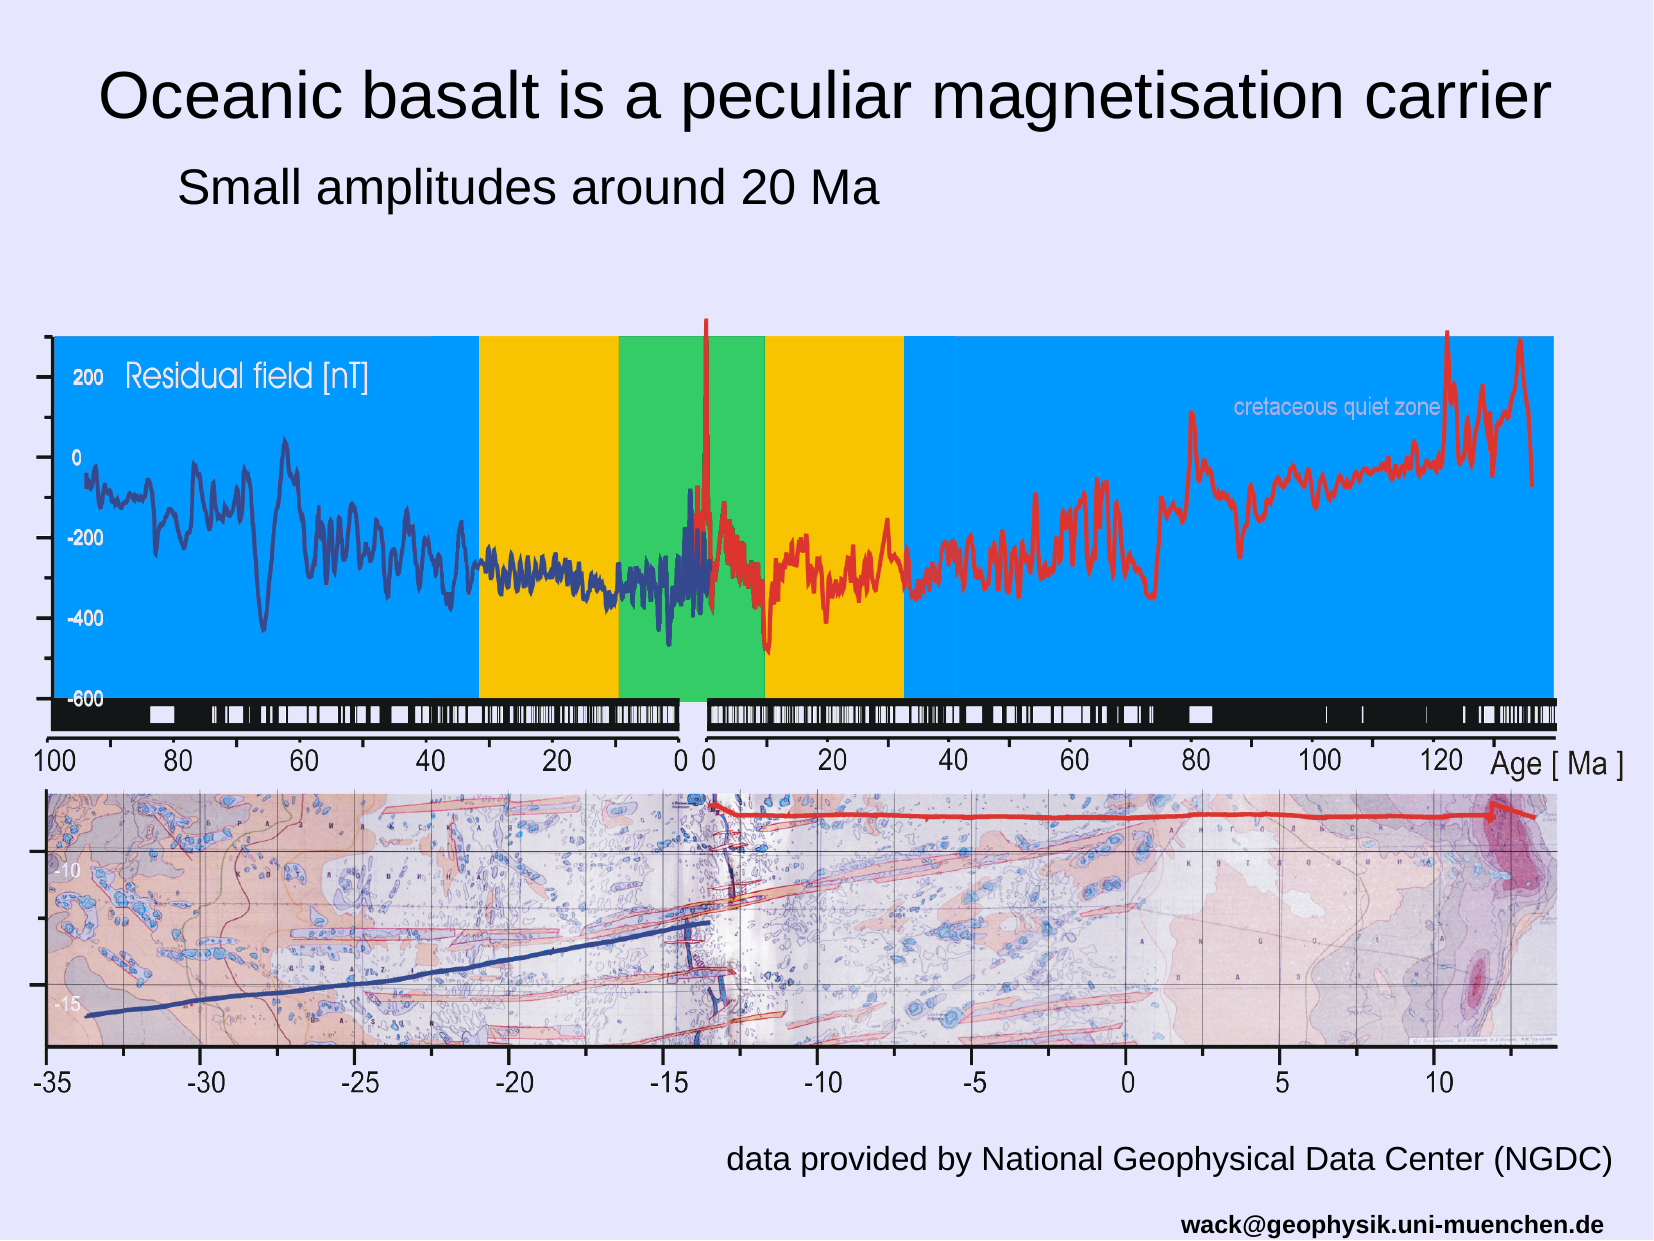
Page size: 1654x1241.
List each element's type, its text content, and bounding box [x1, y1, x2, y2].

text_box data provided by National Geophysical Data Center (NGDC) [726, 1140, 1614, 1178]
list Small amplitudes around 20 Ma [159, 159, 1536, 256]
picture [29, 256, 1625, 1093]
title Oceanic basalt is a peculiar magnetisation carrier [82, 31, 1571, 160]
